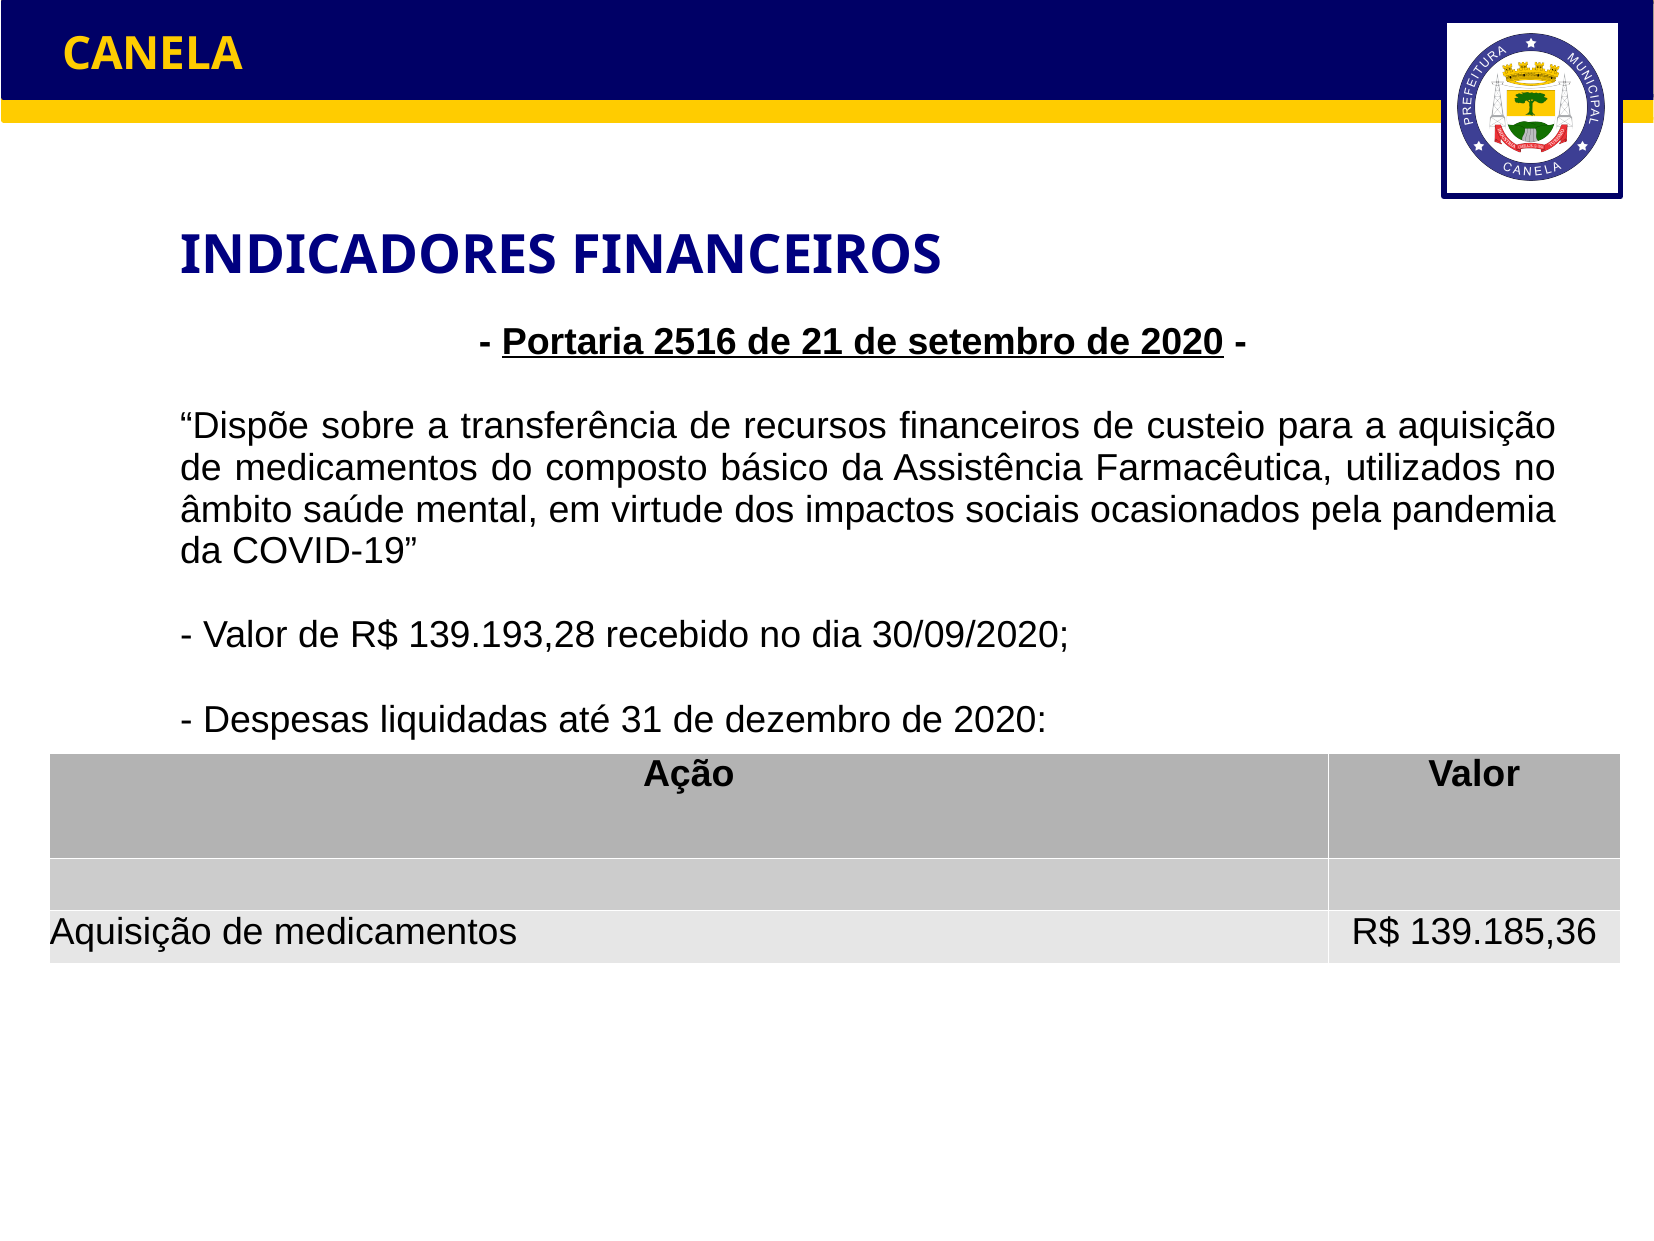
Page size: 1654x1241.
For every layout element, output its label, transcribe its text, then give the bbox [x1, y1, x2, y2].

table_cell [1329, 859, 1620, 910]
text_box - Portaria 2516 de 21 de setembro de 2020 - “Dispõe sobre a transferência de recursos financeiros de custeio para a aquisição de medicamentos do composto básico da Assistência Farmacêutica, utilizados no âmbito saúde mental, em virtude dos impactos sociais ocasionados pela pandemia da COVID-19” - Valor de R$ 139.193,28 recebido no dia 30/09/2020; - Despesas liquidadas até 31 de dezembro de 2020: [165, 312, 1571, 753]
table_cell R$ 139.185,36 [1329, 911, 1620, 963]
text_box [3, 0, 1654, 197]
text_box CANELA [47, 13, 853, 93]
table_cell Aquisição de medicamentos [50, 911, 1328, 963]
picture [1457, 33, 1605, 181]
table_header Valor [1329, 754, 1620, 858]
table_header Ação [50, 754, 1328, 858]
text_box INDICADORES FINANCEIROS [165, 208, 1441, 312]
table_cell [50, 859, 1328, 910]
